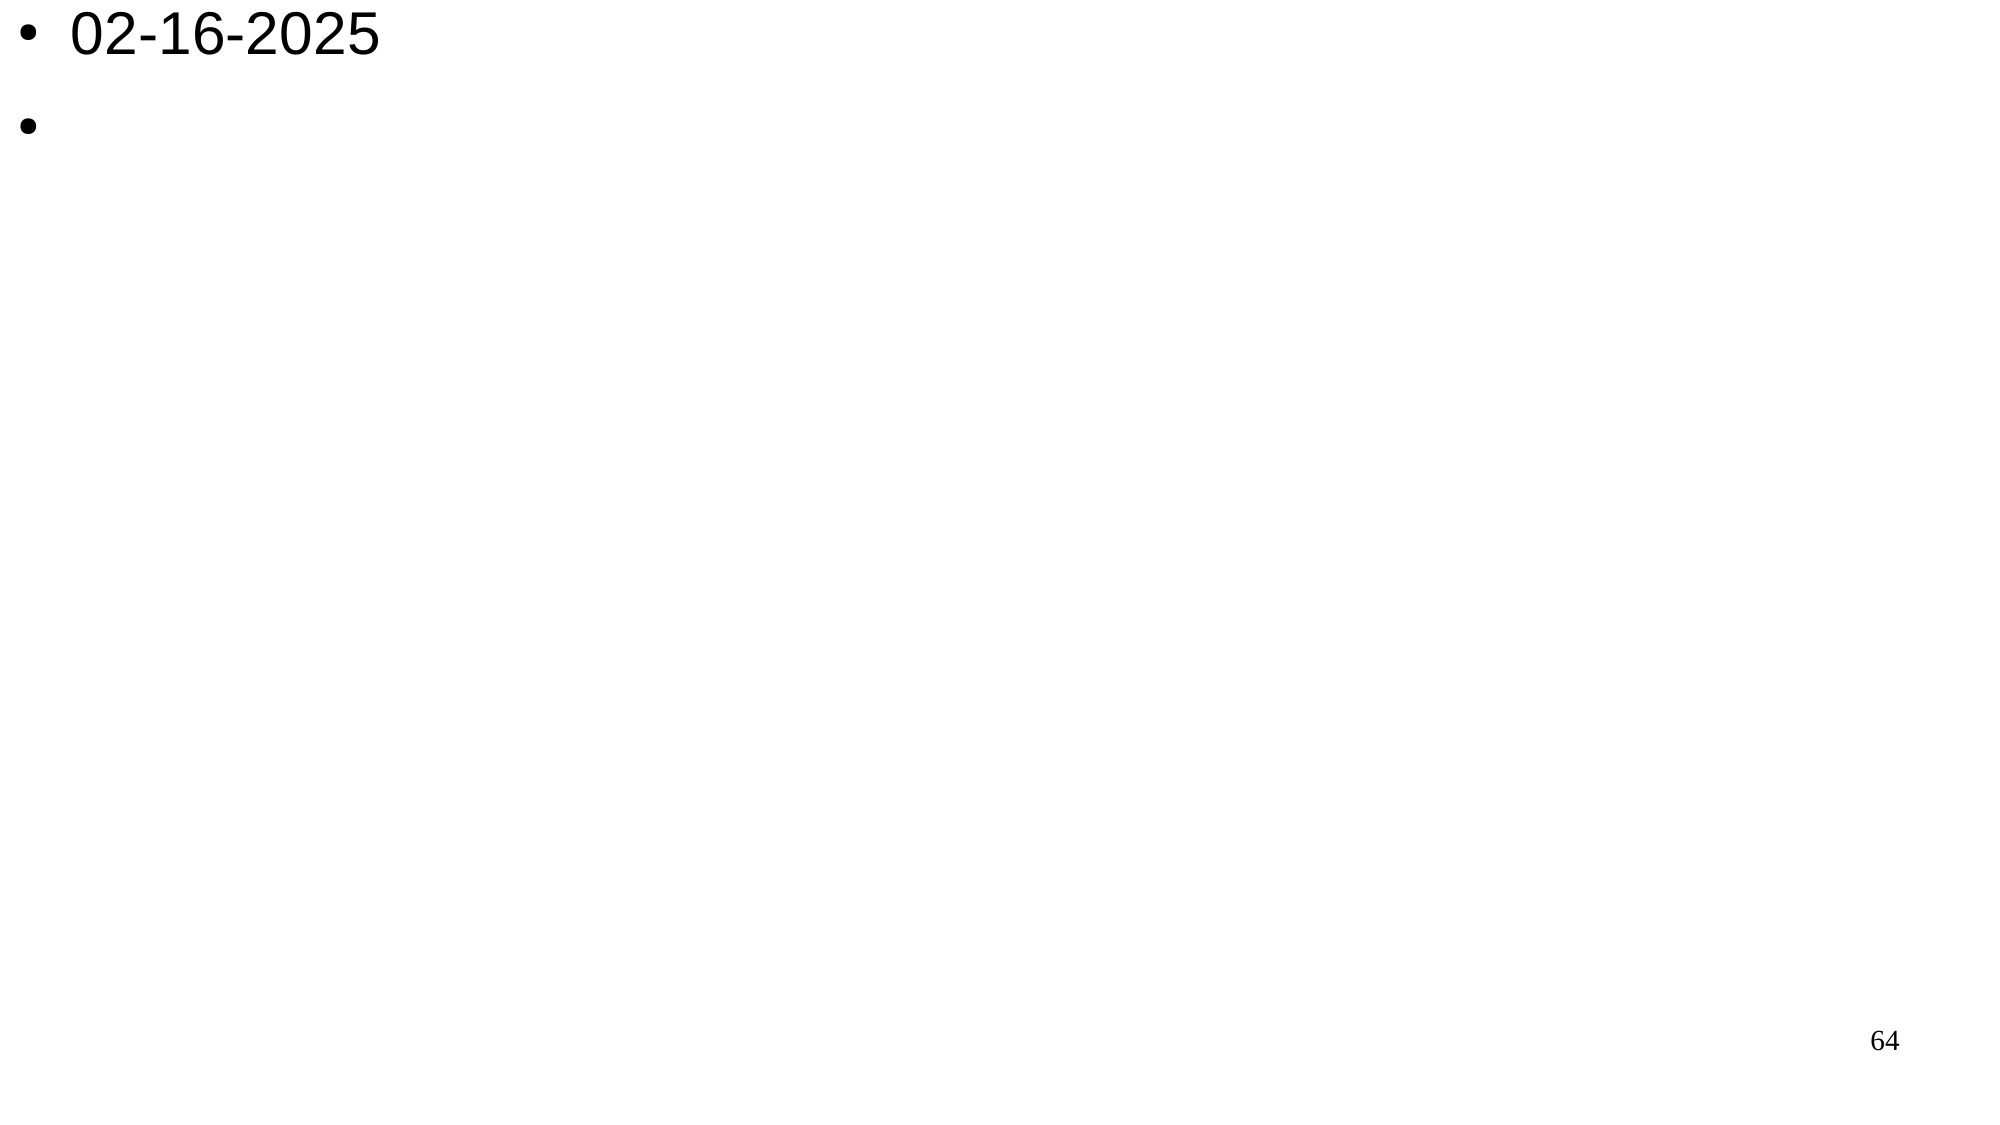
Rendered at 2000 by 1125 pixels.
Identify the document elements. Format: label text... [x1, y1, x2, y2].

list 02-16-2025 [0, 0, 1996, 1123]
